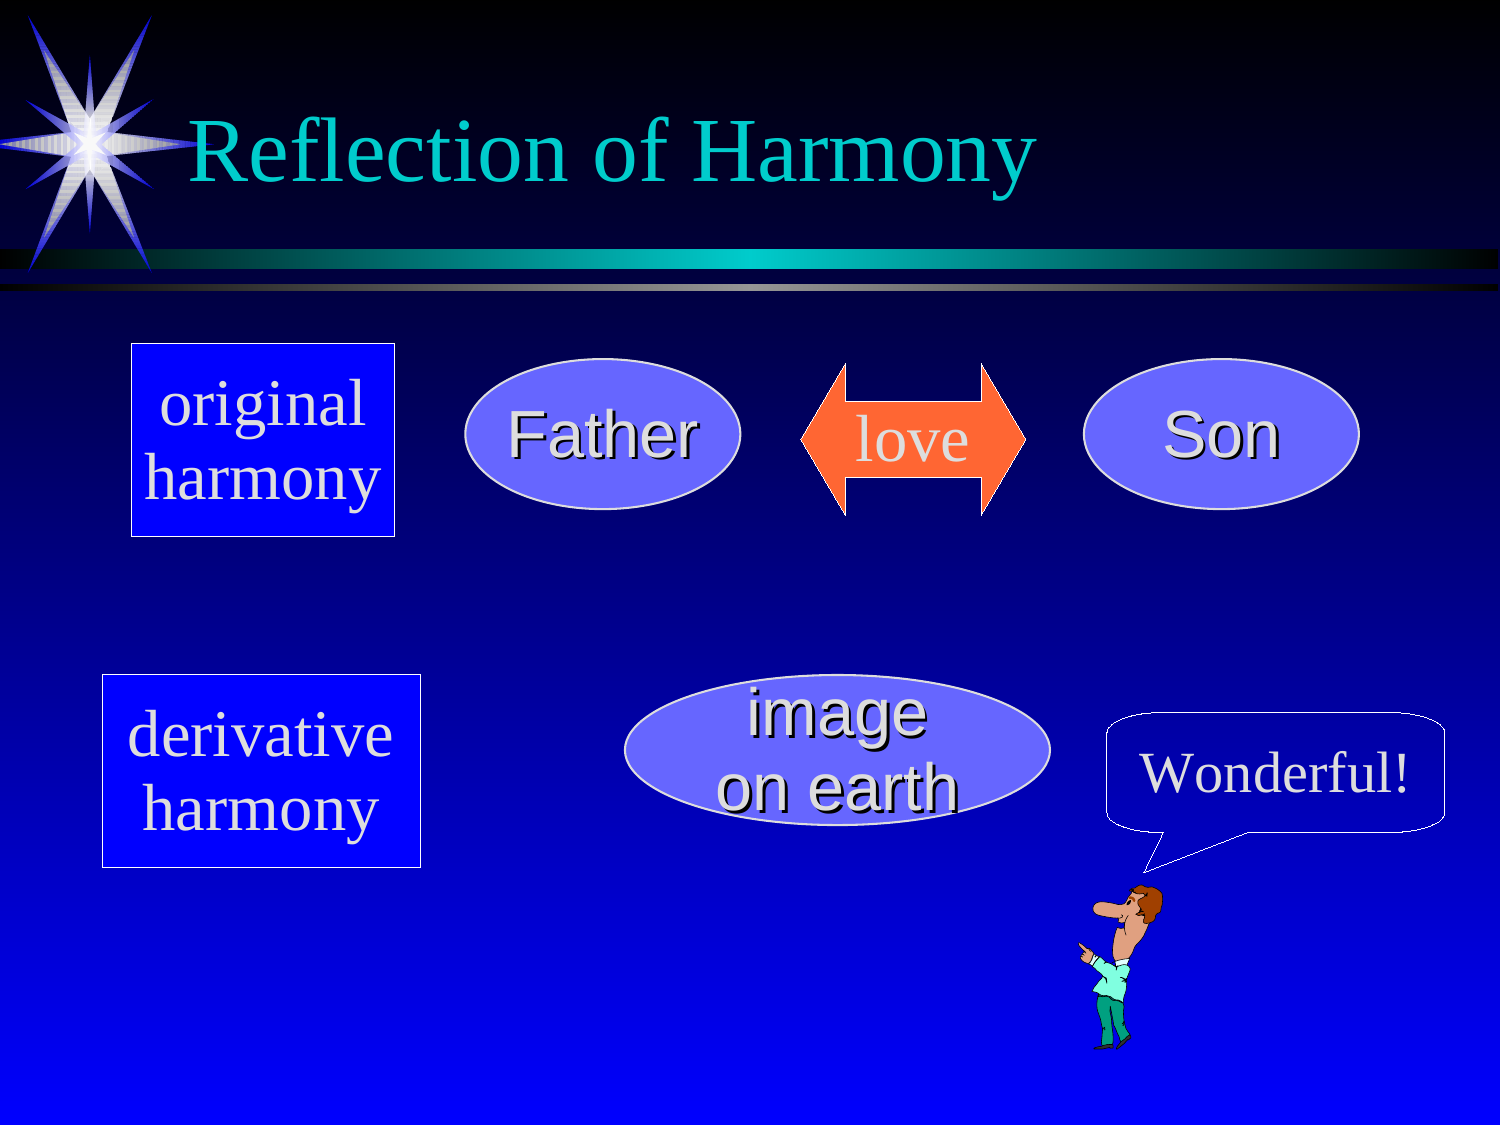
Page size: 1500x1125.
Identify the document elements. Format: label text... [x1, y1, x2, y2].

text_box Father [465, 359, 741, 510]
chart [1077, 884, 1164, 1051]
text_box 20 [131, 43, 142, 49]
text_box 20 [131, 239, 141, 245]
text_box derivative harmony [102, 674, 421, 868]
text_box 20 [134, 107, 138, 117]
text_box 20 [38, 43, 48, 49]
text_box original harmony [131, 343, 395, 537]
text_box Wonderful! [1106, 712, 1445, 873]
text_box 20 [38, 239, 49, 245]
text_box image on earth [624, 675, 1051, 826]
text_box Son [1083, 359, 1359, 510]
text_box love [800, 363, 1026, 516]
text_box 20 [181, 140, 187, 148]
title Reflection of Harmony [187, 56, 1463, 244]
